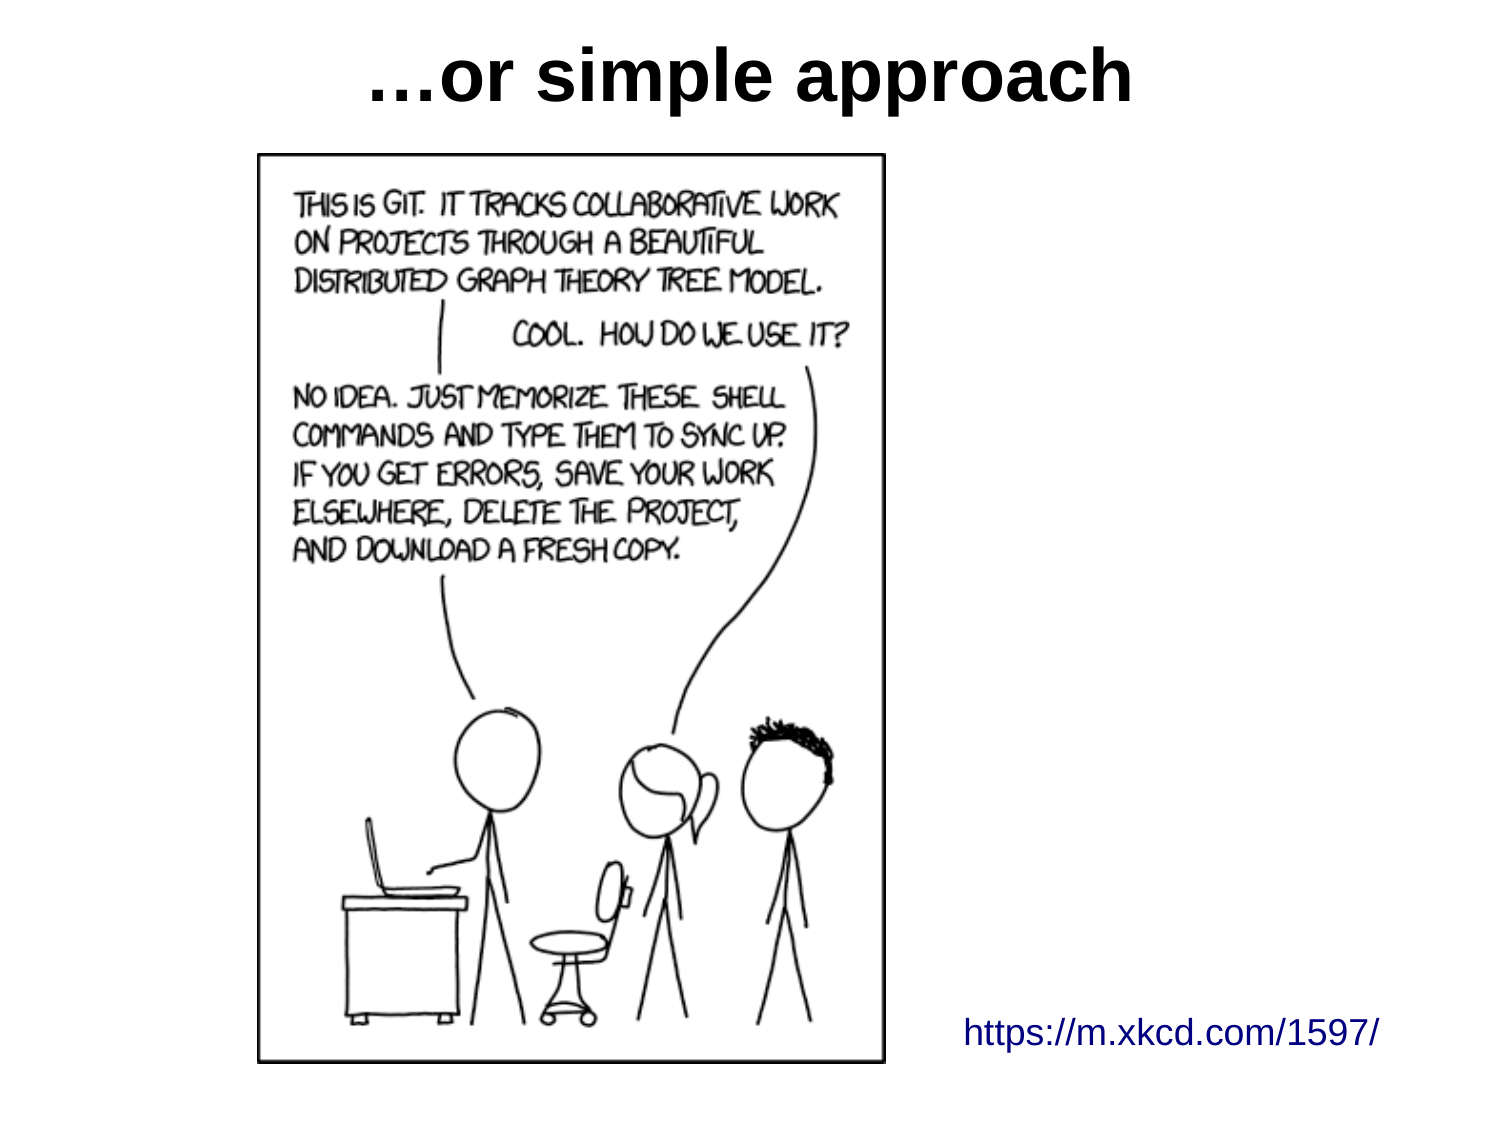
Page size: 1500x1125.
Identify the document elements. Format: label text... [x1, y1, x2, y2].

text_box https://m.xkcd.com/1597/ [948, 1003, 1406, 1061]
picture [257, 153, 886, 1064]
title …or simple approach [75, 9, 1425, 142]
